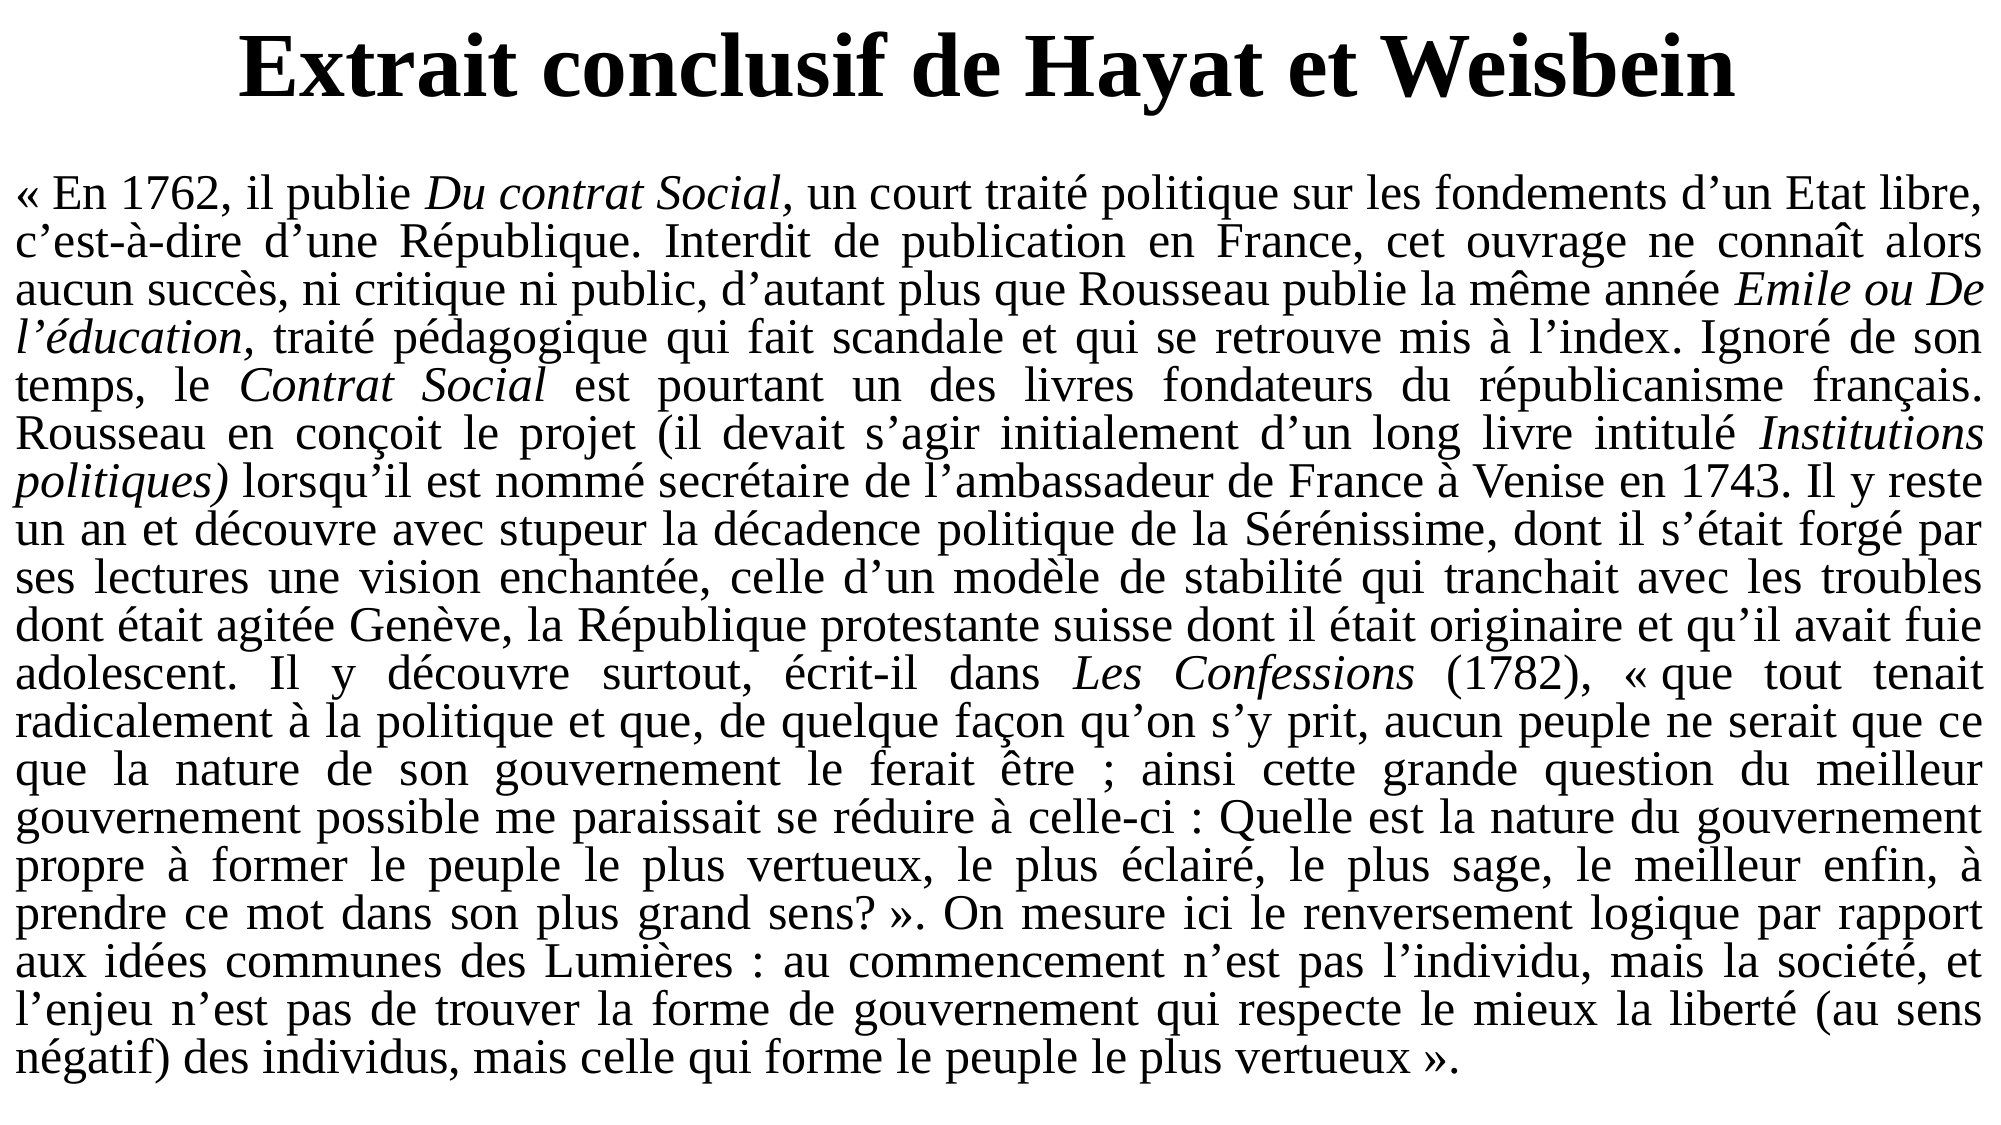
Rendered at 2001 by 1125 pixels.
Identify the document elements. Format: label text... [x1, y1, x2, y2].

title Extrait conclusif de Hayat et Weisbein [137, 3, 1863, 132]
list « En 1762, il publie Du contrat Social, un court traité politique sur les fondements d’un Etat libre, c’est-à-dire d’une République. Interdit de publication en France, cet ouvrage ne connaît alors aucun succès, ni critique ni public, d’autant plus que Rousseau publie la même année Emile ou De l’éducation, traité pédagogique qui fait scandale et qui se retrouve mis à l’index. Ignoré de son temps, le Contrat Social est pourtant un des livres fondateurs du républicanisme français. Rousseau en conçoit le projet (il devait s’agir initialement d’un long livre intitulé Institutions politiques) lorsqu’il est nommé secrétaire de l’ambassadeur de France à Venise en 1743. Il y reste un an et découvre avec stupeur la décadence politique de la Sérénissime, dont il s’était forgé par ses lectures une vision enchantée, celle d’un modèle de stabilité qui tranchait avec les troubles dont était agitée Genève, la République protestante suisse dont il était originaire et qu’il avait fuie adolescent. Il y découvre surtout, écrit-il dans Les Confessions (1782), « que tout tenait radicalement à la politique et que, de quelque façon qu’on s’y prit, aucun peuple ne serait que ce que la nature de son gouvernement le ferait être ; ainsi cette grande question du meilleur gouvernement possible me paraissait se réduire à celle-ci : Quelle est la nature du gouvernement propre à former le peuple le plus vertueux, le plus éclairé, le plus sage, le meilleur enfin, à prendre ce mot dans son plus grand sens? ». On mesure ici le renversement logique par rapport aux idées communes des Lumières : au commencement n’est pas l’individu, mais la société, et l’enjeu n’est pas de trouver la forme de gouvernement qui respecte le mieux la liberté (au sens négatif) des individus, mais celle qui forme le peuple le plus vertueux ». [0, 164, 2000, 1122]
